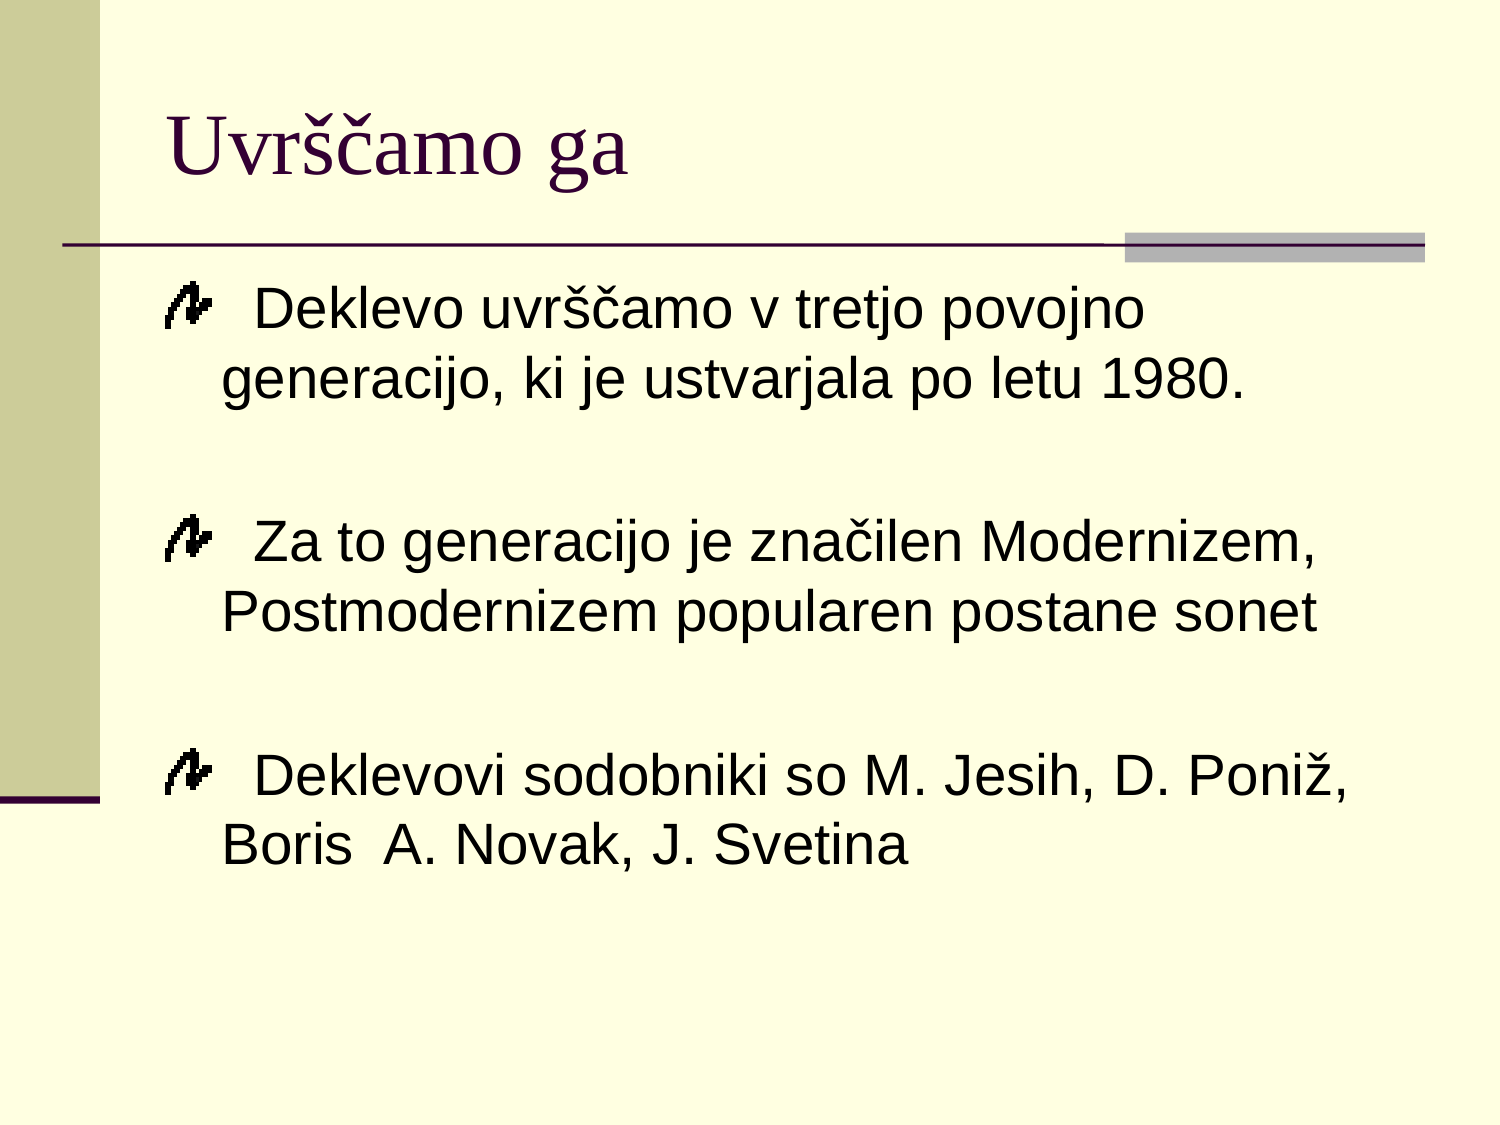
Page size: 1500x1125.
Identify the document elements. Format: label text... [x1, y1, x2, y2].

list Deklevo uvrščamo v tretjo povojno generacijo, ki je ustvarjala po letu 1980. Za to generacijo je značilen Modernizem, Postmodernizem popularen postane sonet Deklevovi sodobniki so M. Jesih, D. Poniž, Boris A. Novak, J. Svetina [150, 262, 1425, 1006]
title Uvrščamo ga [150, 45, 1425, 234]
